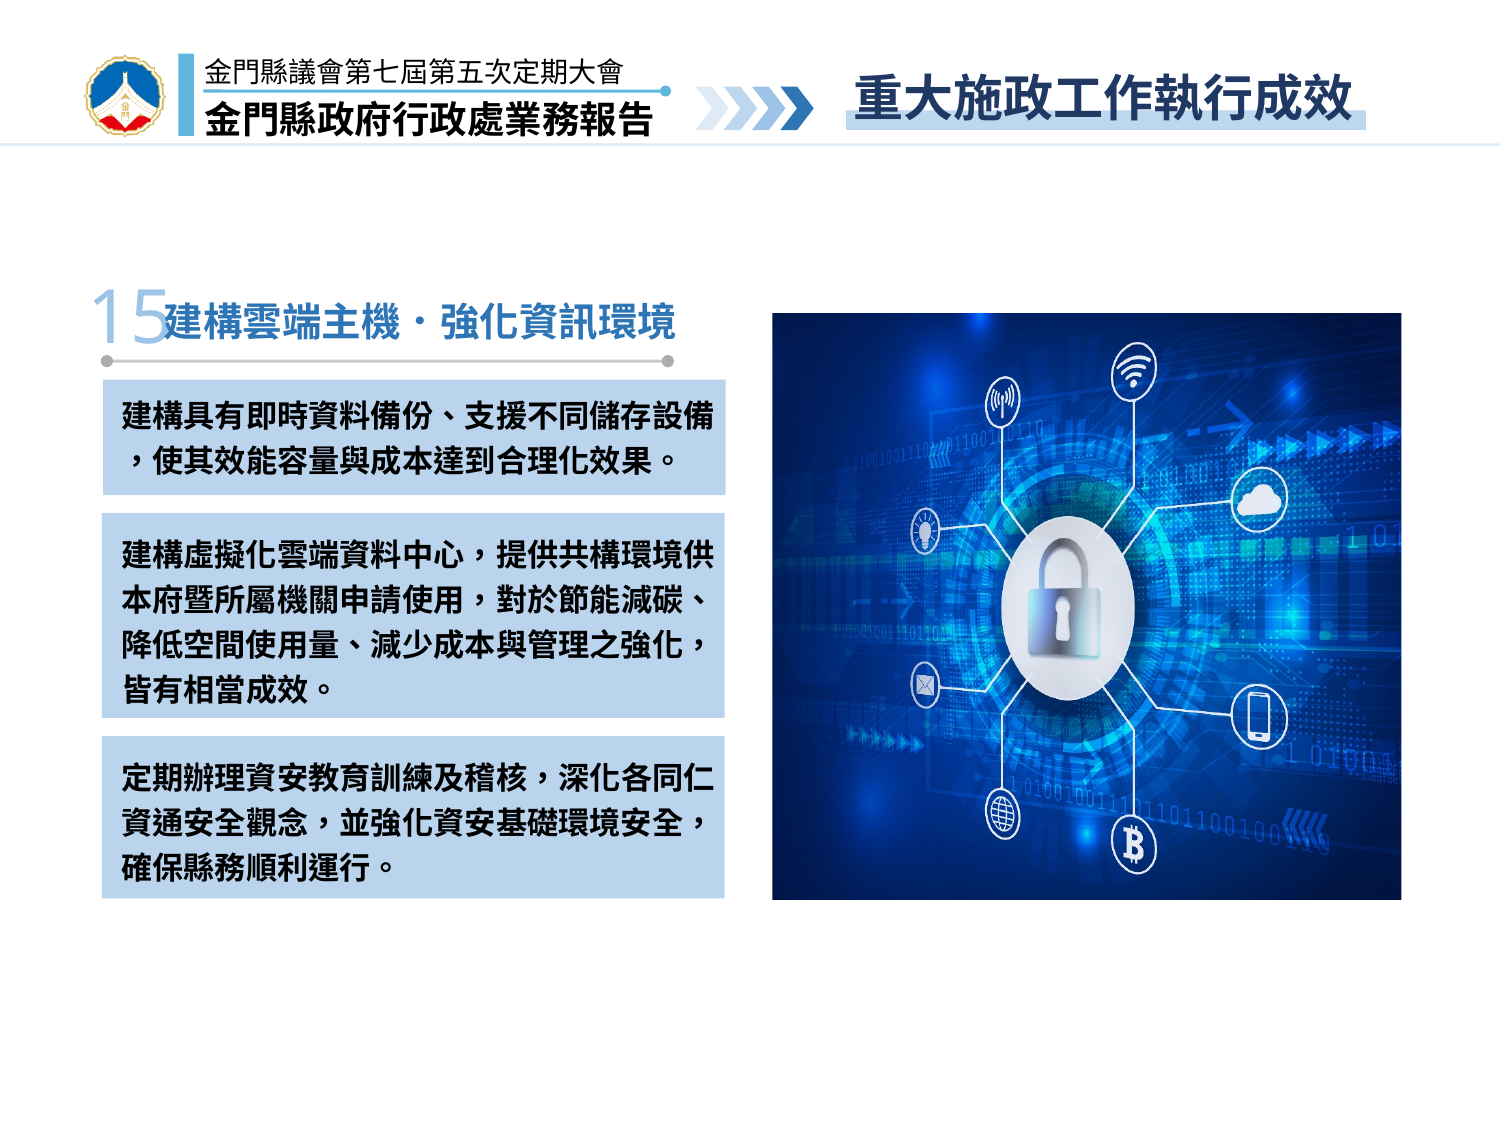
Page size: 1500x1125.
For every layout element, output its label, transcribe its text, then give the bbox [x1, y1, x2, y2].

text_box [100, 354, 114, 368]
text_box [752, 86, 786, 131]
text_box 建構虛擬化雲端資料中心，提供共構環境供 本府暨所屬機關申請使用，對於節能減碳、 降低空間使用量、減少成本與管理之強化， 皆有相當成效。 [106, 520, 730, 715]
text_box [661, 354, 674, 368]
text_box 金門縣議會第七屆第五次定期大會 [189, 47, 670, 88]
text_box 15 [142, 295, 148, 311]
text_box [695, 86, 729, 131]
text_box 建構雲端主機．強化資訊環境 [148, 289, 752, 352]
text_box 15 [72, 261, 199, 367]
text_box [723, 86, 758, 131]
picture [772, 313, 1402, 901]
text_box 重大施政工作執行成效 [809, 58, 1369, 134]
text_box [101, 736, 725, 899]
text_box [660, 85, 672, 97]
text_box 金門縣政府行政處業務報告 [189, 88, 688, 149]
text_box 定期辦理資安教育訓練及稽核，深化各同仁 資通安全觀念，並強化資安基礎環境安全， 確保縣務順利運行。 [106, 743, 730, 893]
text_box 15 [111, 363, 199, 367]
text_box [101, 513, 725, 718]
text_box [780, 86, 814, 131]
text_box 建構具有即時資料備份、支援不同儲存設備 ，使其效能容量與成本達到合理化效果。 [106, 381, 730, 487]
text_box [103, 379, 726, 496]
picture [50, 46, 187, 149]
